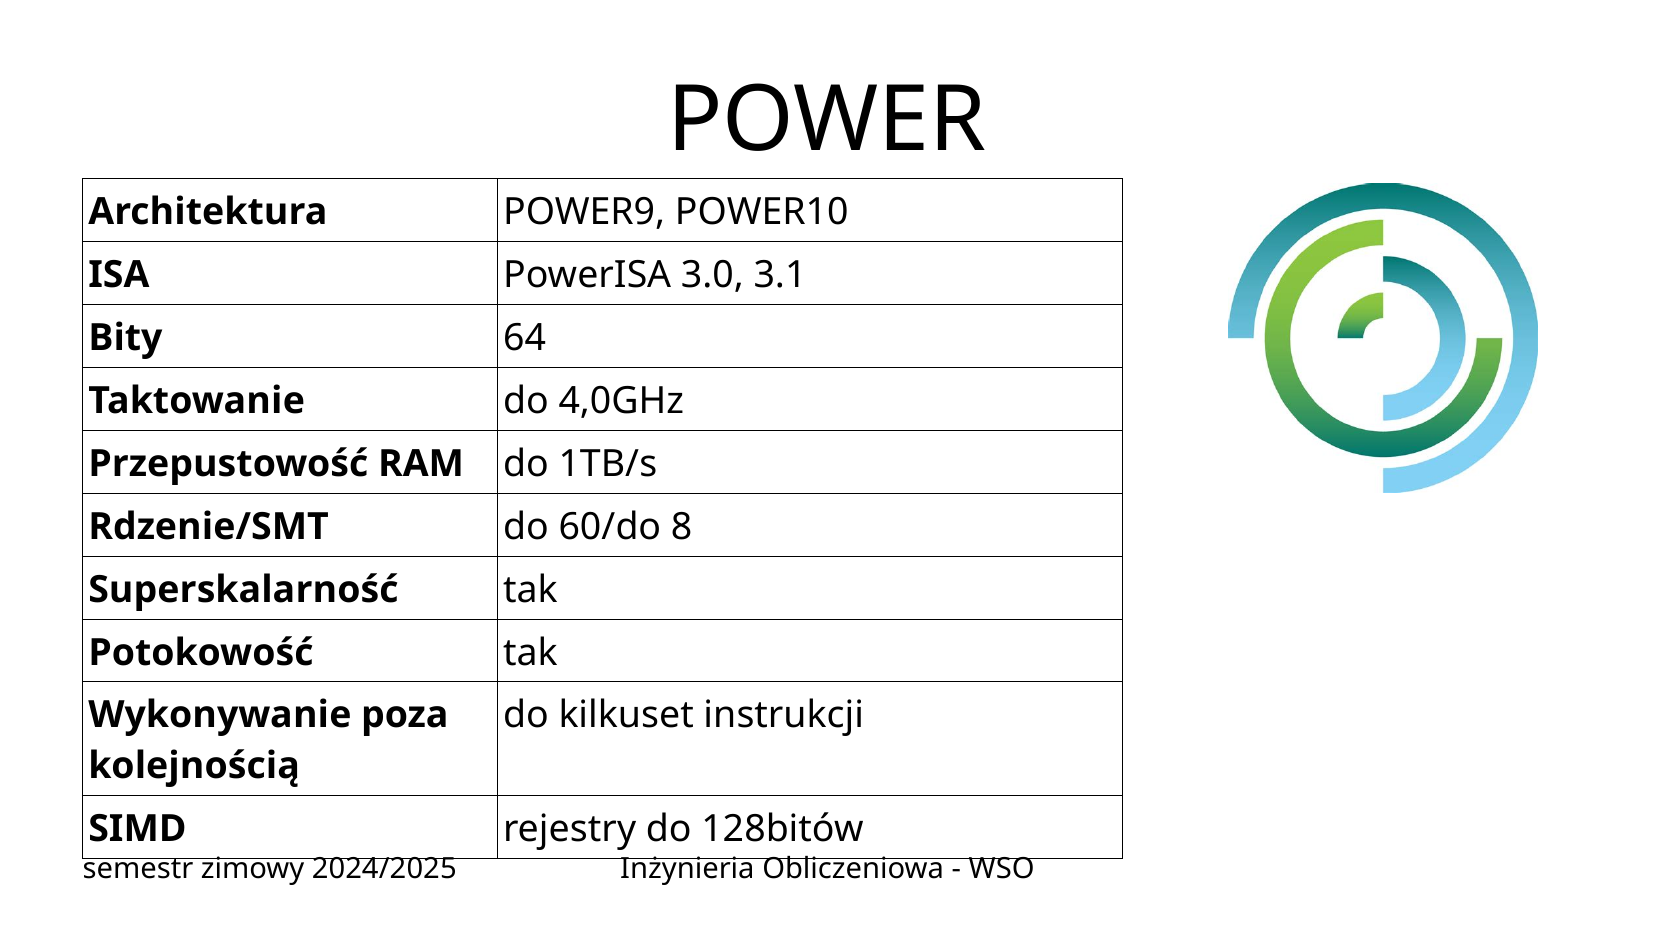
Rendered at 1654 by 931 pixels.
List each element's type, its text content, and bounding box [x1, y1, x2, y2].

table_cell Superskalarność [83, 557, 497, 619]
table_cell do kilkuset instrukcji [498, 682, 1122, 795]
table_cell do 4,0GHz [498, 368, 1122, 430]
table_cell Bity [83, 305, 497, 367]
table_cell do 1TB/s [498, 431, 1122, 493]
table_cell rejestry do 128bitów [498, 796, 1122, 858]
picture [1228, 183, 1538, 493]
table_cell Rdzenie/SMT [83, 494, 497, 556]
table_cell tak [498, 620, 1122, 681]
table_header Architektura [83, 179, 497, 241]
table_cell Taktowanie [83, 368, 497, 430]
table_cell tak [498, 557, 1122, 619]
table_cell Przepustowość RAM [83, 431, 497, 493]
table_cell 64 [498, 305, 1122, 367]
table_header POWER9, POWER10 [498, 179, 1122, 241]
table_cell SIMD [83, 796, 497, 858]
table_cell do 60/do 8 [498, 494, 1122, 556]
table_cell PowerISA 3.0, 3.1 [498, 242, 1122, 304]
table_cell ISA [83, 242, 497, 304]
table_cell Wykonywanie poza kolejnością [83, 682, 497, 795]
table_cell Potokowość [83, 620, 497, 681]
title POWER [82, 37, 1571, 193]
